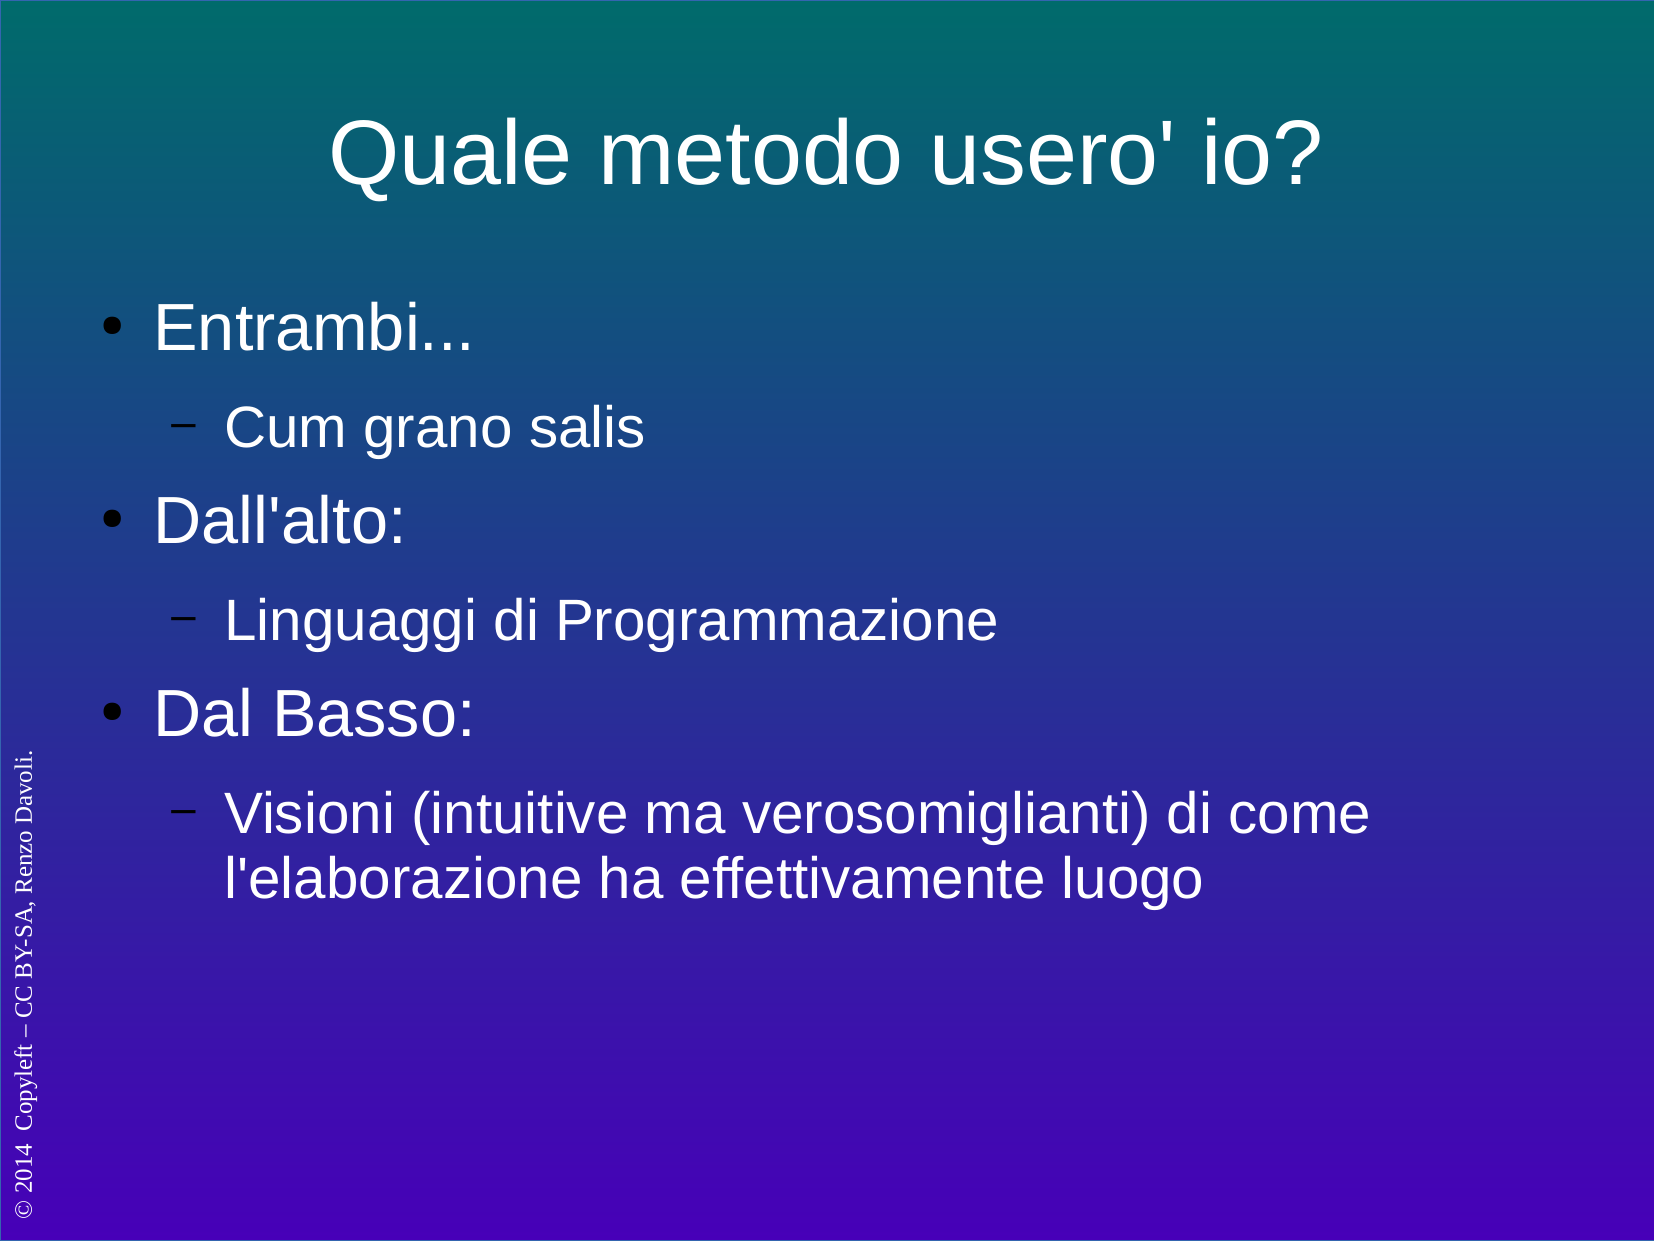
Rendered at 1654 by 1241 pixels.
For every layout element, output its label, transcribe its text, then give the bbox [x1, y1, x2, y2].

title Quale metodo usero' io? [82, 49, 1571, 257]
list Entrambi... Cum grano salis Dall'alto: Linguaggi di Programmazione Dal Basso: Visioni (intuitive ma verosomiglianti) di come l'elaborazione ha effettivamente luogo [82, 290, 1571, 1010]
